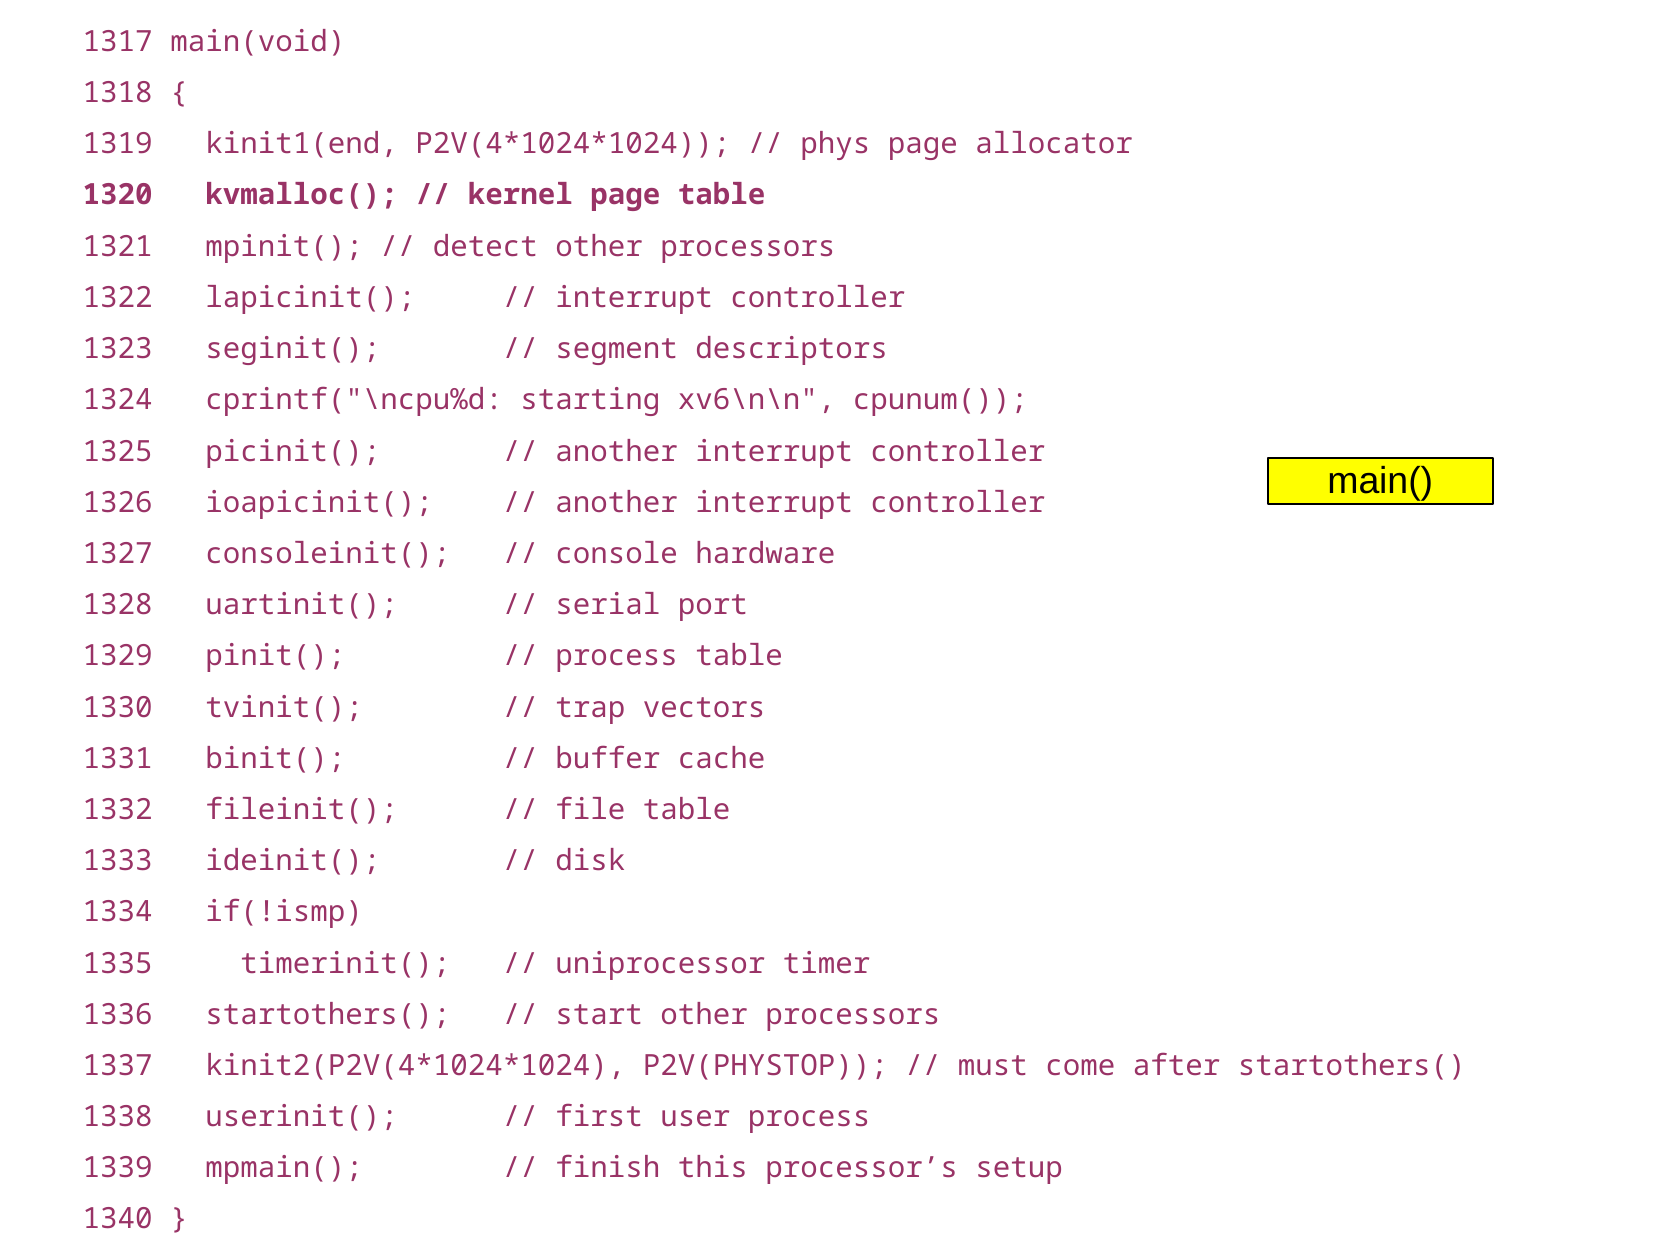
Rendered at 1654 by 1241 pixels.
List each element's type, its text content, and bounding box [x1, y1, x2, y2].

list 1317 main(void) 1318 { 1319 kinit1(end, P2V(4*1024*1024)); // phys page allocator 1320 kvmalloc(); // kernel page table 1321 mpinit(); // detect other processors 1322 lapicinit(); // interrupt controller 1323 seginit(); // segment descriptors 1324 cprintf("\ncpu%d: starting xv6\n\n", cpunum()); 1325 picinit(); // another interrupt controller 1326 ioapicinit(); // another interrupt controller 1327 consoleinit(); // console hardware 1328 uartinit(); // serial port 1329 pinit(); // process table 1330 tvinit(); // trap vectors 1331 binit(); // buffer cache 1332 fileinit(); // file table 1333 ideinit(); // disk 1334 if(!ismp) 1335 timerinit(); // uniprocessor timer 1336 startothers(); // start other processors 1337 kinit2(P2V(4*1024*1024), P2V(PHYSTOP)); // must come after startothers() 1338 userinit(); // first user process 1339 mpmain(); // finish this processor’s setup 1340 } [82, 20, 1571, 1238]
text_box main() [1267, 457, 1493, 504]
